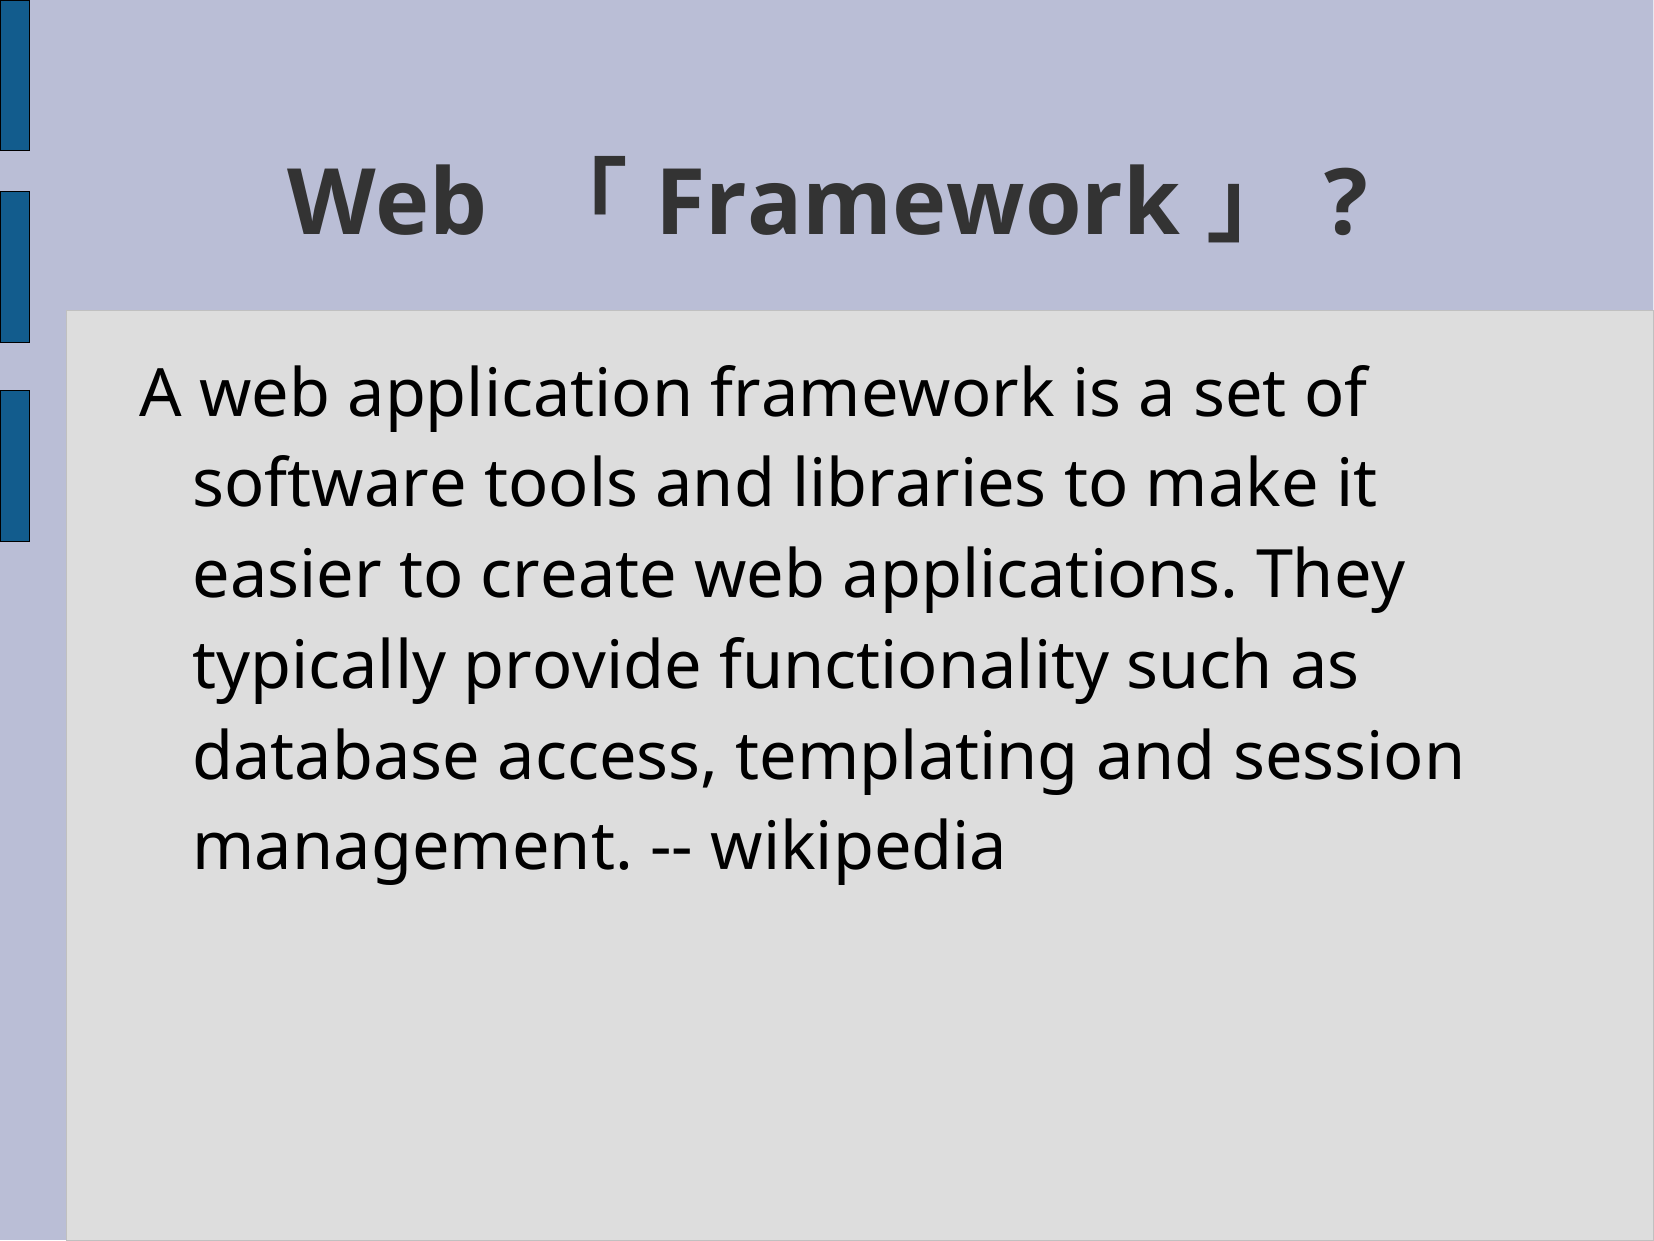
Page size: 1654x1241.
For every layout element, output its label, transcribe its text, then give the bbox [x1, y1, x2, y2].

list A web application framework is a set of software tools and libraries to make it easier to create web applications. They typically provide functionality such as database access, templating and session management. -- wikipedia [121, 344, 1534, 1112]
title Web 「Framework」? [121, 98, 1534, 291]
